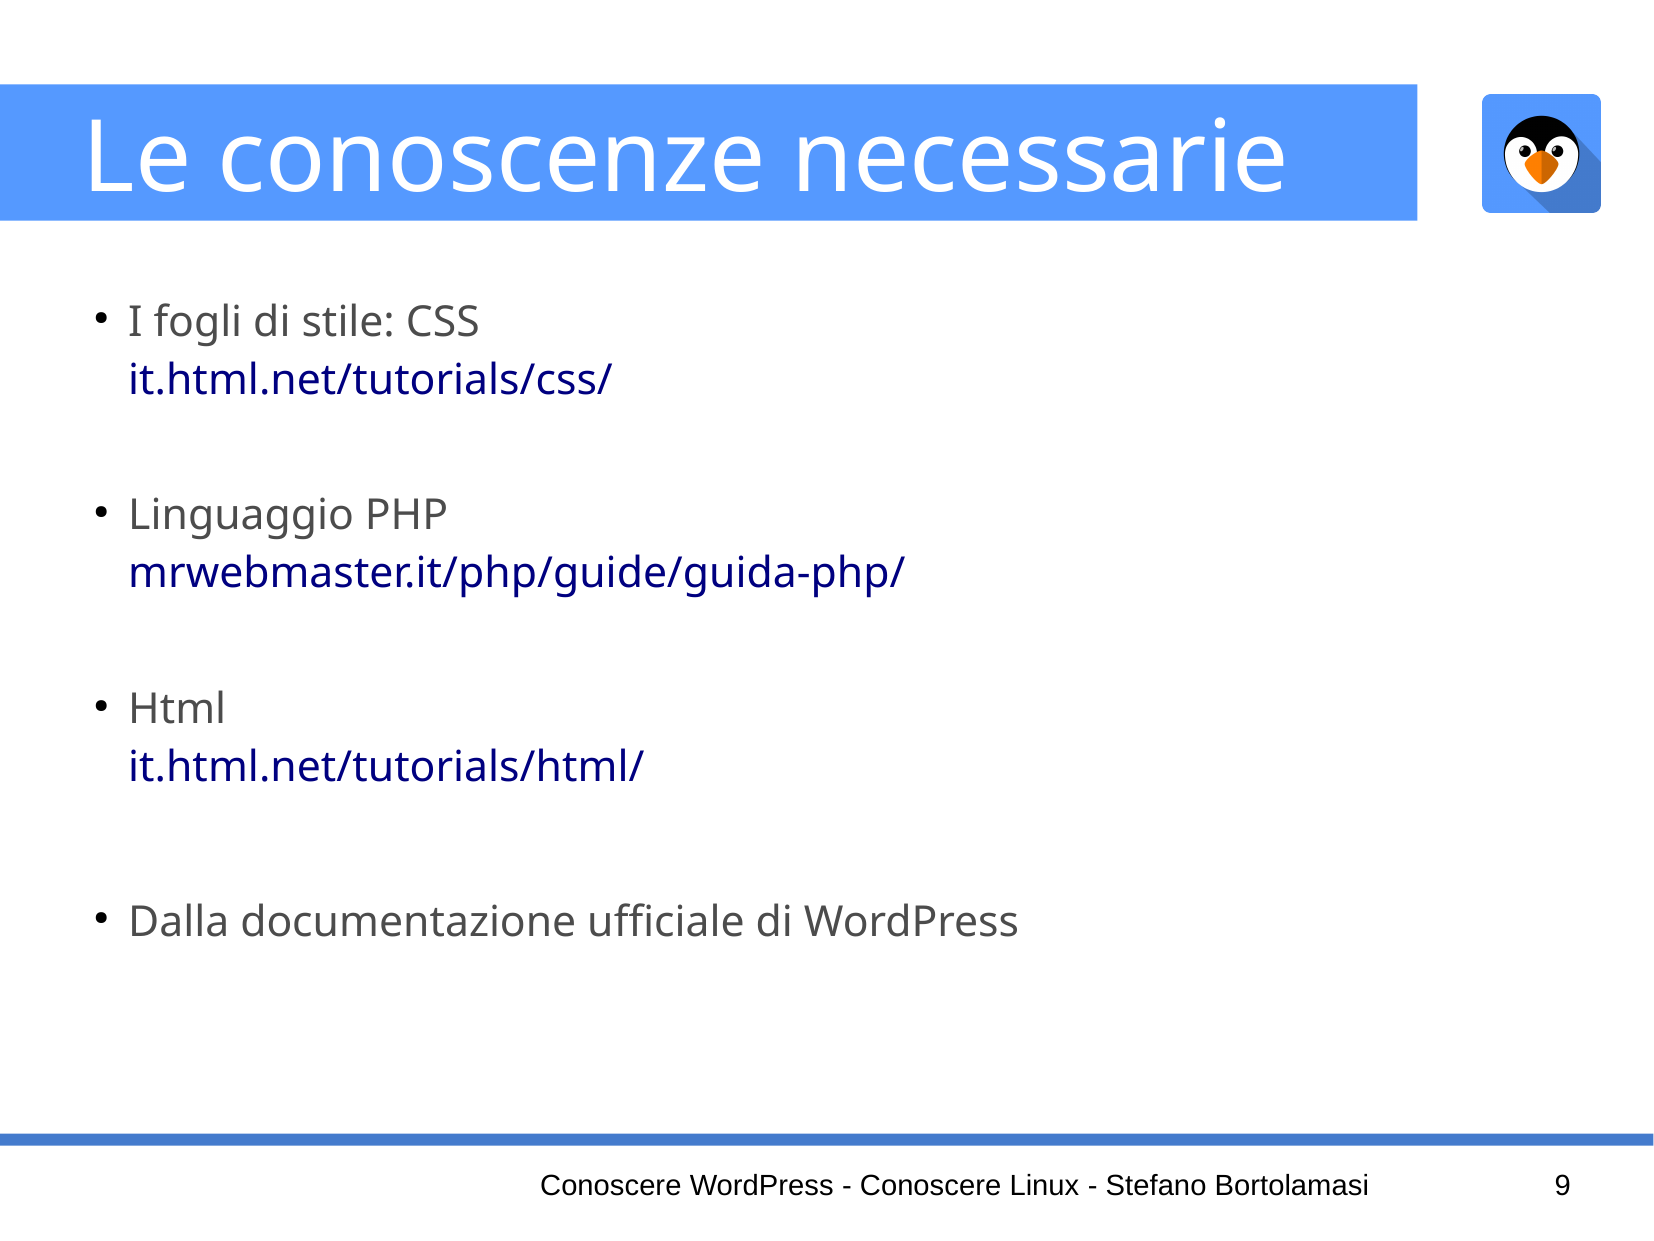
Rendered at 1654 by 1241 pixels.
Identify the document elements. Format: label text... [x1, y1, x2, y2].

title Le conoscenze necessarie [0, 91, 1418, 214]
picture [1482, 94, 1601, 213]
list I fogli di stile: CSS it.html.net/tutorials/css/ Linguaggio PHP mrwebmaster.it/php/guide/guida-php/ Html it.html.net/tutorials/html/ Dalla documentazione ufficiale di WordPress [82, 290, 1538, 1010]
